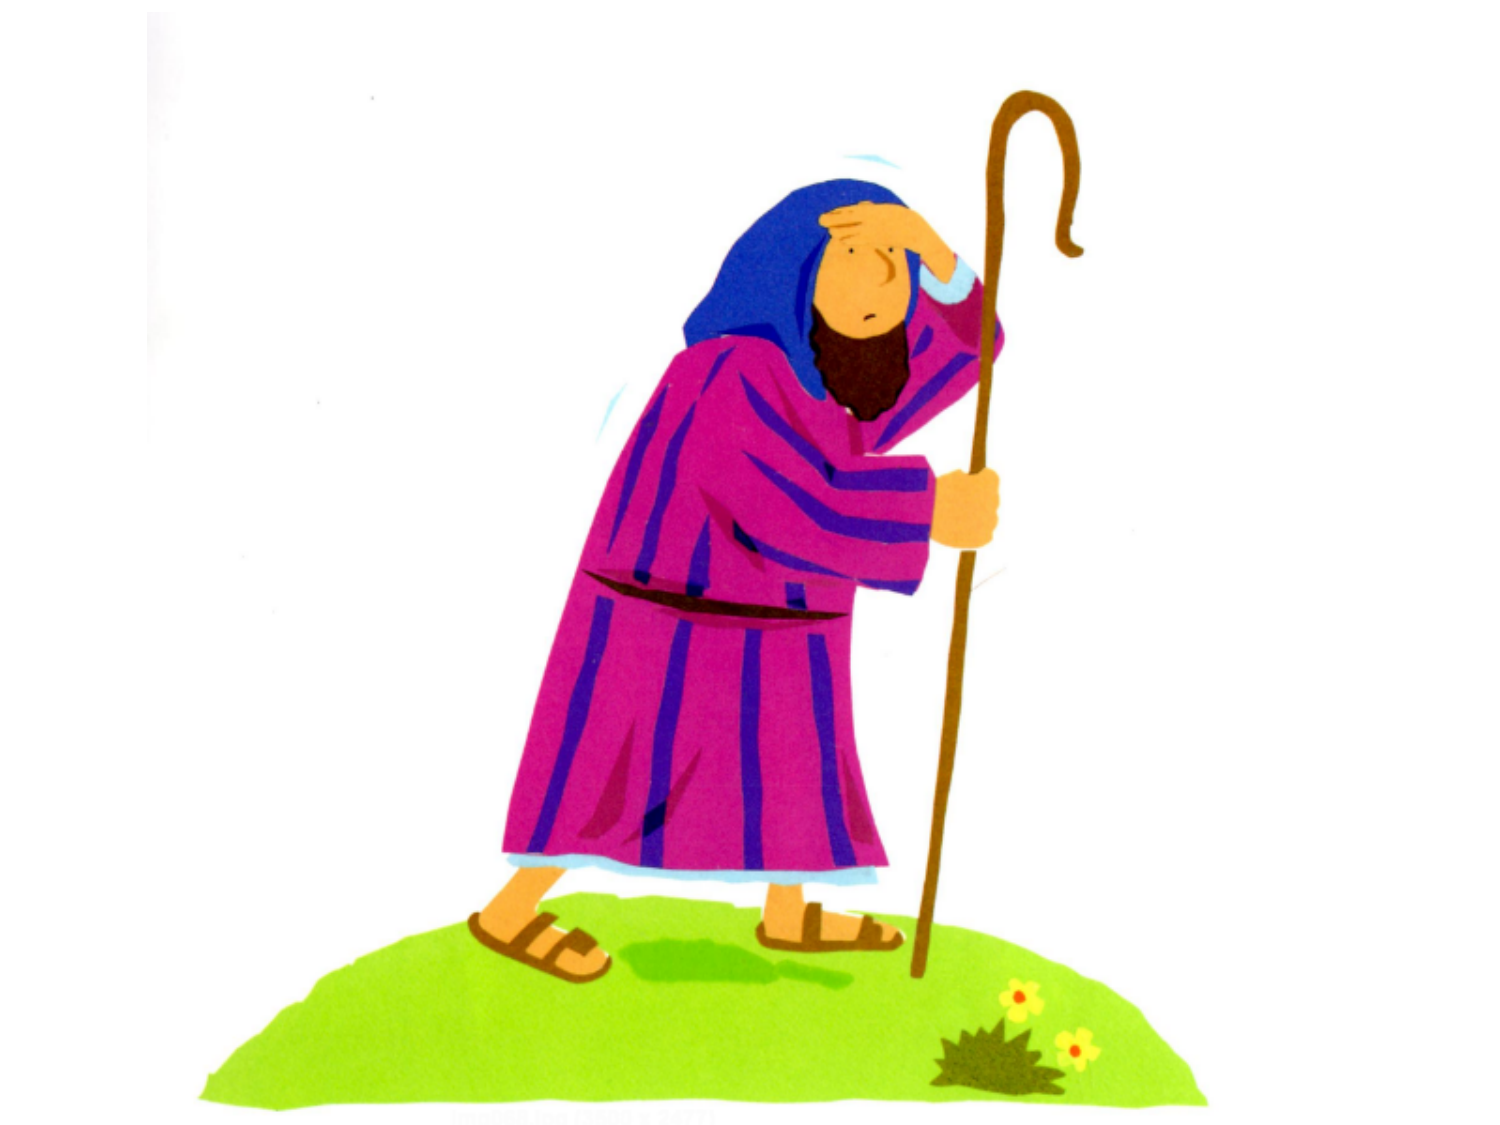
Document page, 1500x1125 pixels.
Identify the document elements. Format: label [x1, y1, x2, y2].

picture [147, 12, 1356, 1125]
